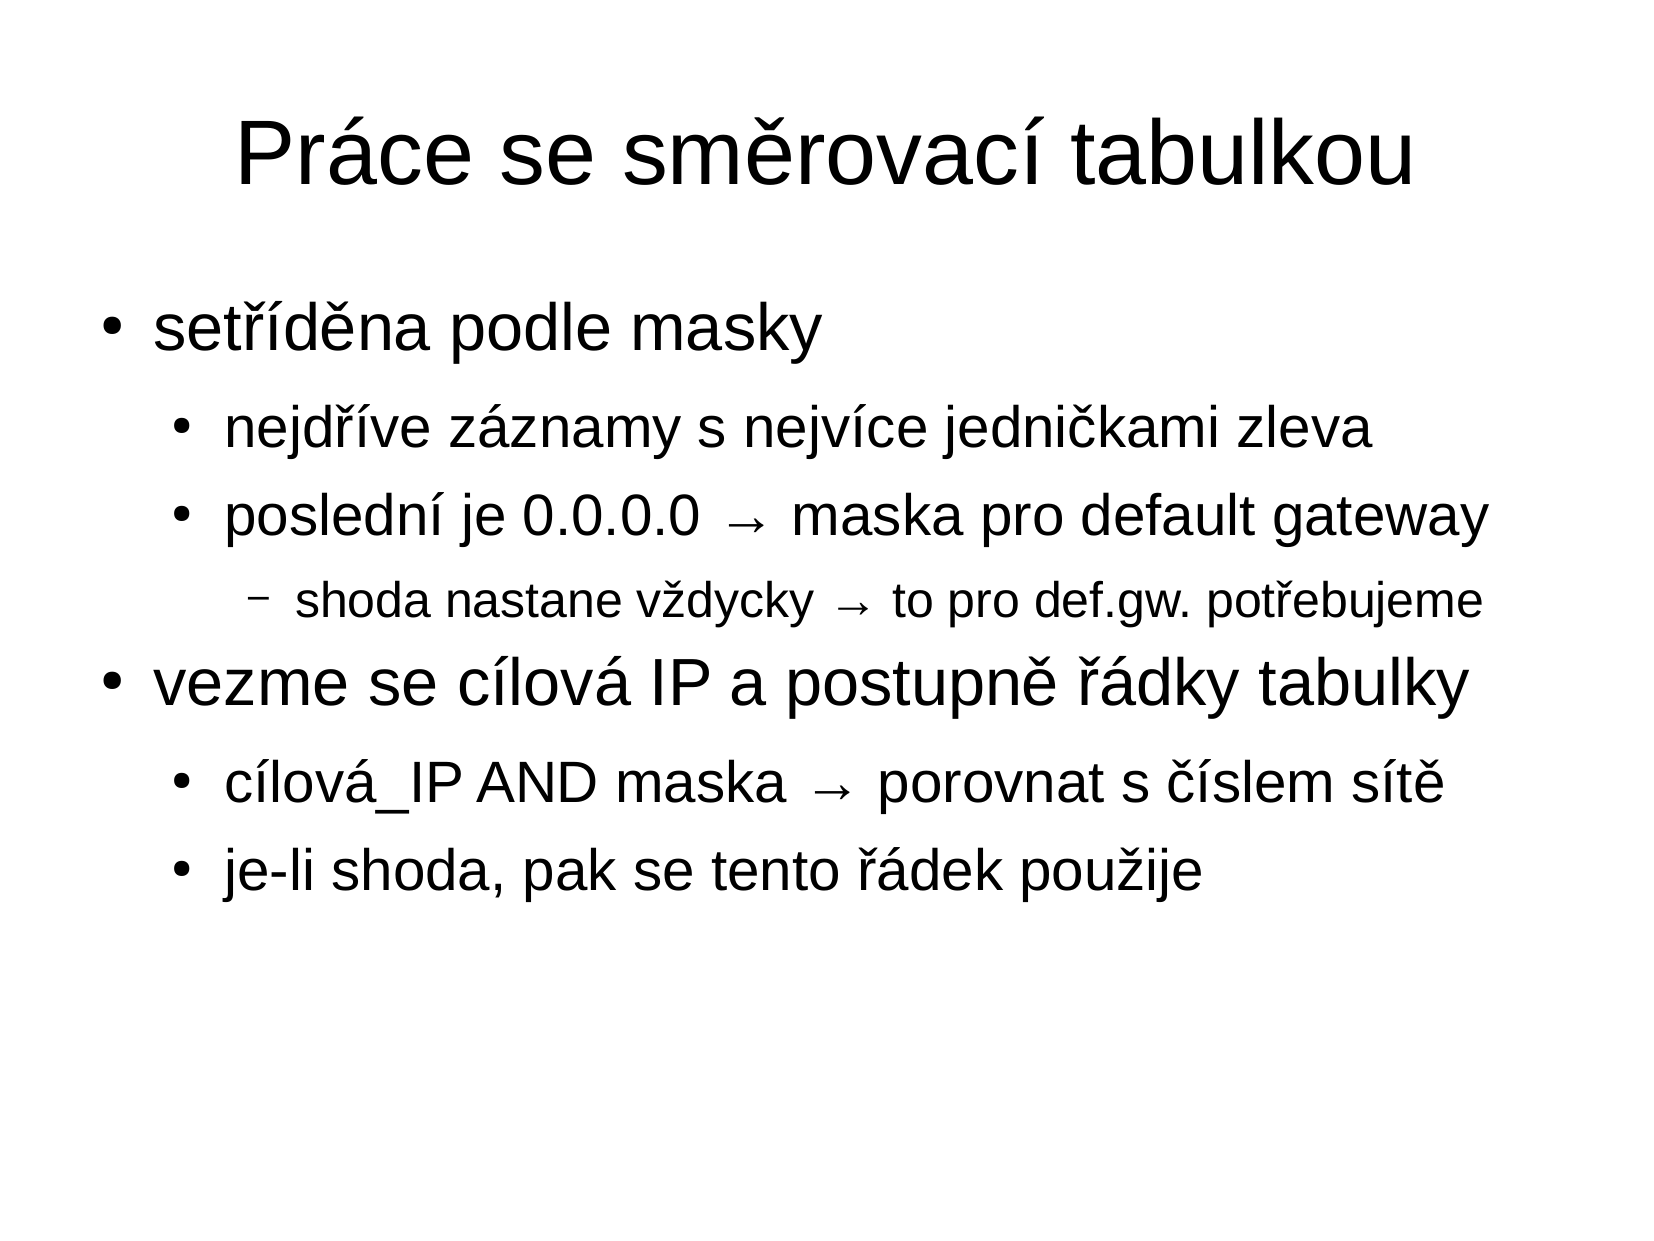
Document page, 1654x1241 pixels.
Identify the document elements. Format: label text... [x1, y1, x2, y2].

list setříděna podle masky nejdříve záznamy s nejvíce jedničkami zleva poslední je 0.0.0.0 → maska pro default gateway shoda nastane vždycky → to pro def.gw. potřebujeme vezme se cílová IP a postupně řádky tabulky cílová_IP AND maska → porovnat s číslem sítě je-li shoda, pak se tento řádek použije [82, 290, 1571, 1010]
title Práce se směrovací tabulkou [82, 49, 1571, 257]
